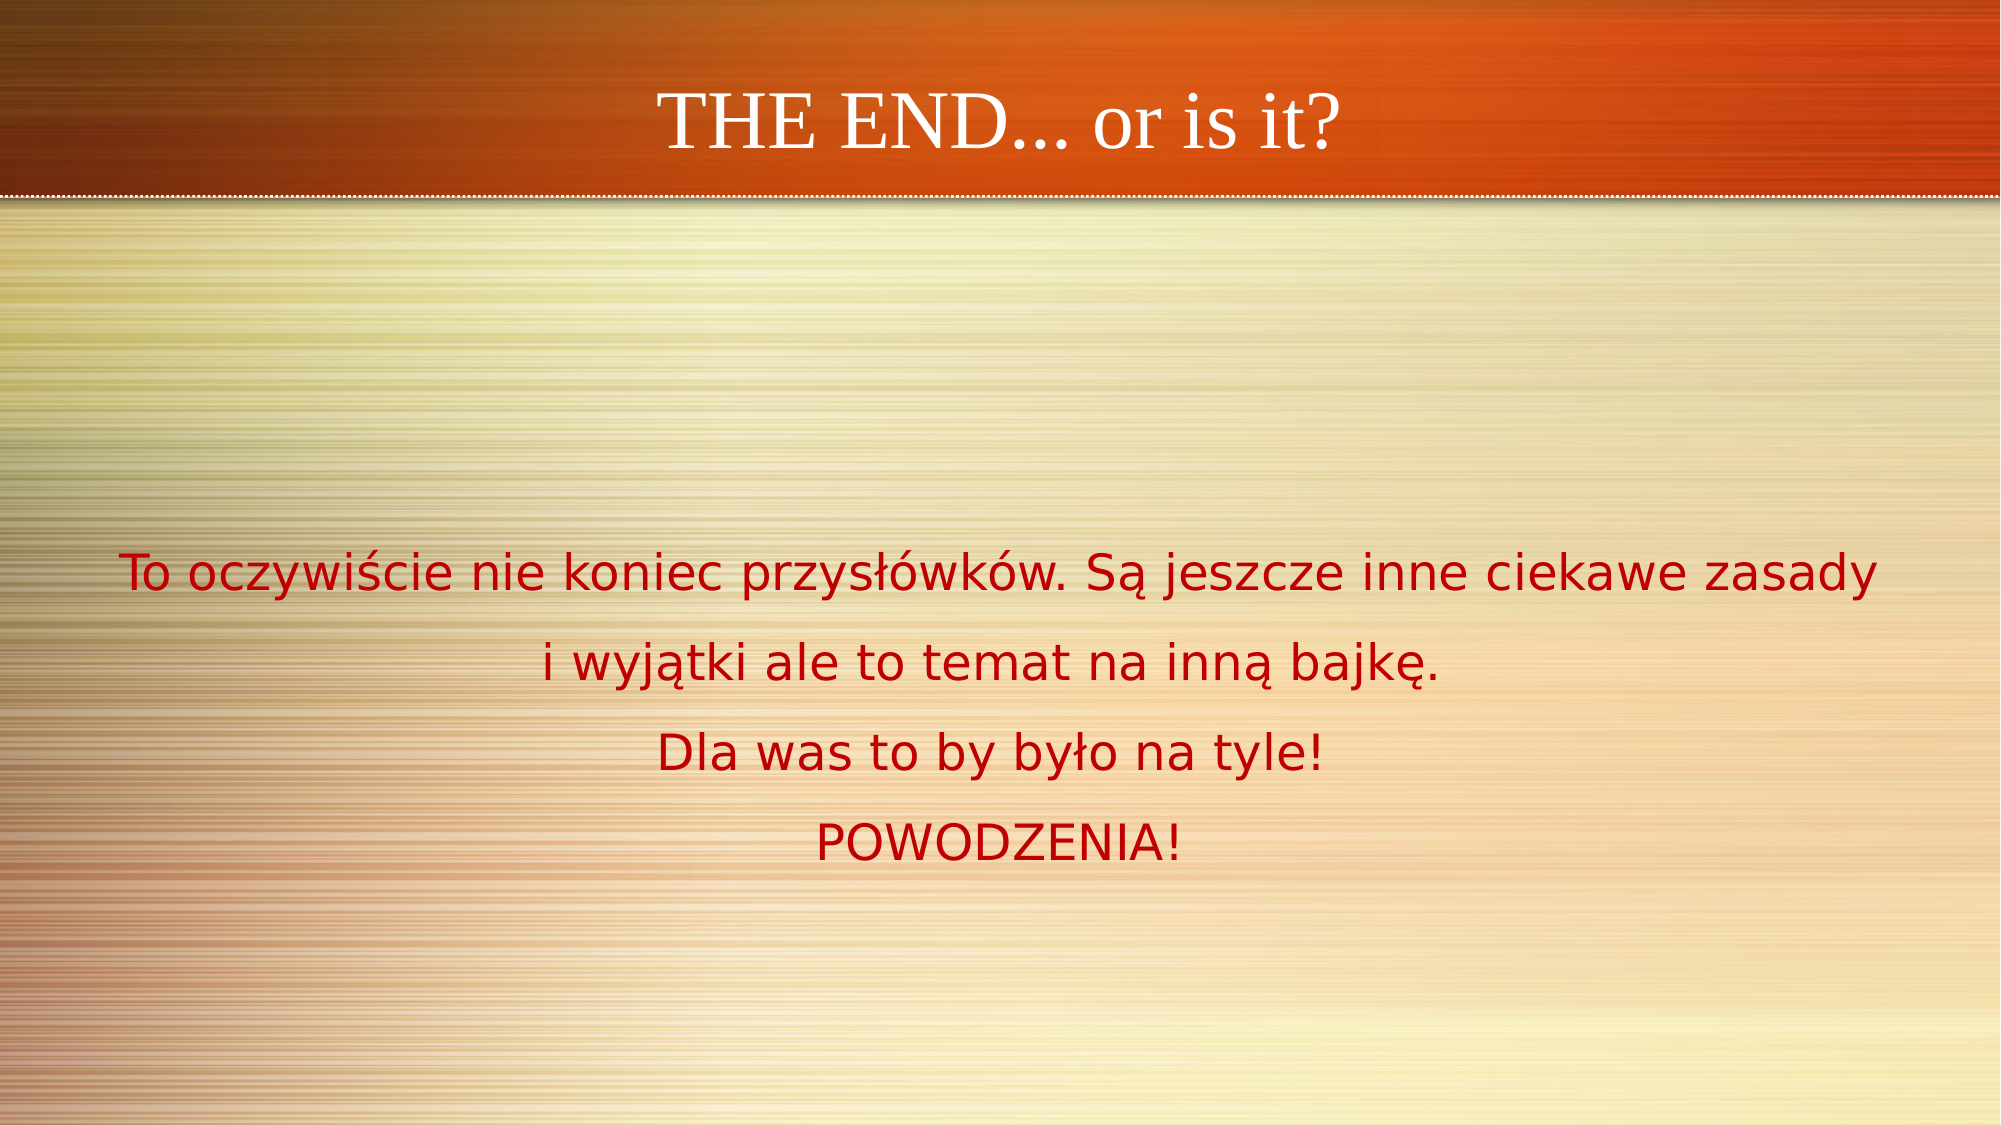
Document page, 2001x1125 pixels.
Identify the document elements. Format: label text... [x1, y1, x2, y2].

list To oczywiście nie koniec przysłówków. Są jeszcze inne ciekawe zasady i wyjątki ale to temat na inną bajkę. Dla was to by było na tyle! POWODZENIA! [99, 262, 1900, 1005]
title THE END... or is it? [99, 30, 1900, 173]
picture [0, 0, 2001, 1125]
